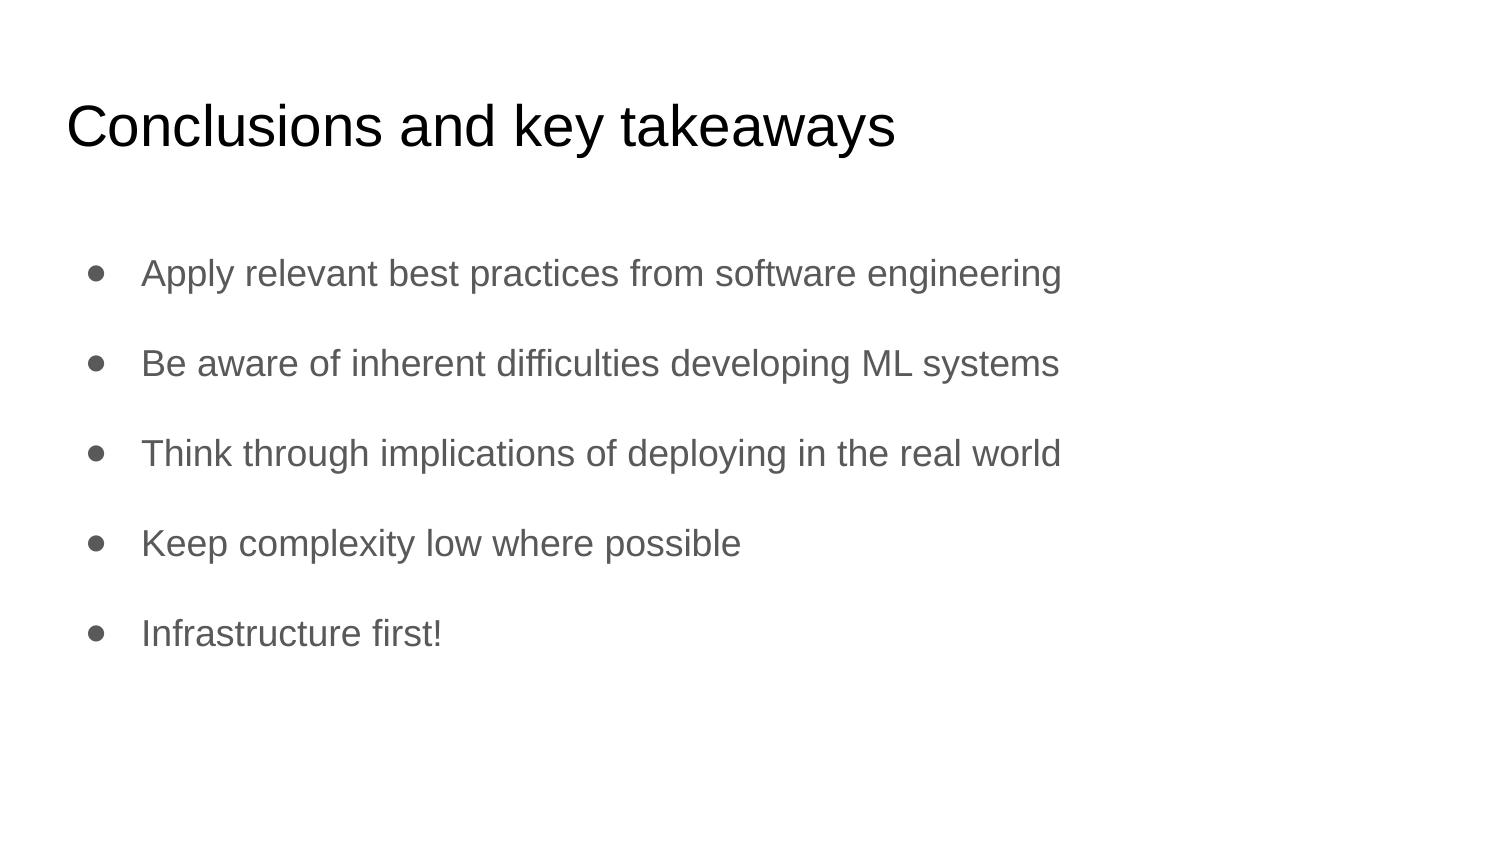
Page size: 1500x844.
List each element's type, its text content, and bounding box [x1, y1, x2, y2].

list Apply relevant best practices from software engineering Be aware of inherent difficulties developing ML systems Think through implications of deploying in the real world Keep complexity low where possible Infrastructure first! [51, 189, 1449, 750]
title Conclusions and key takeaways [51, 72, 1449, 167]
